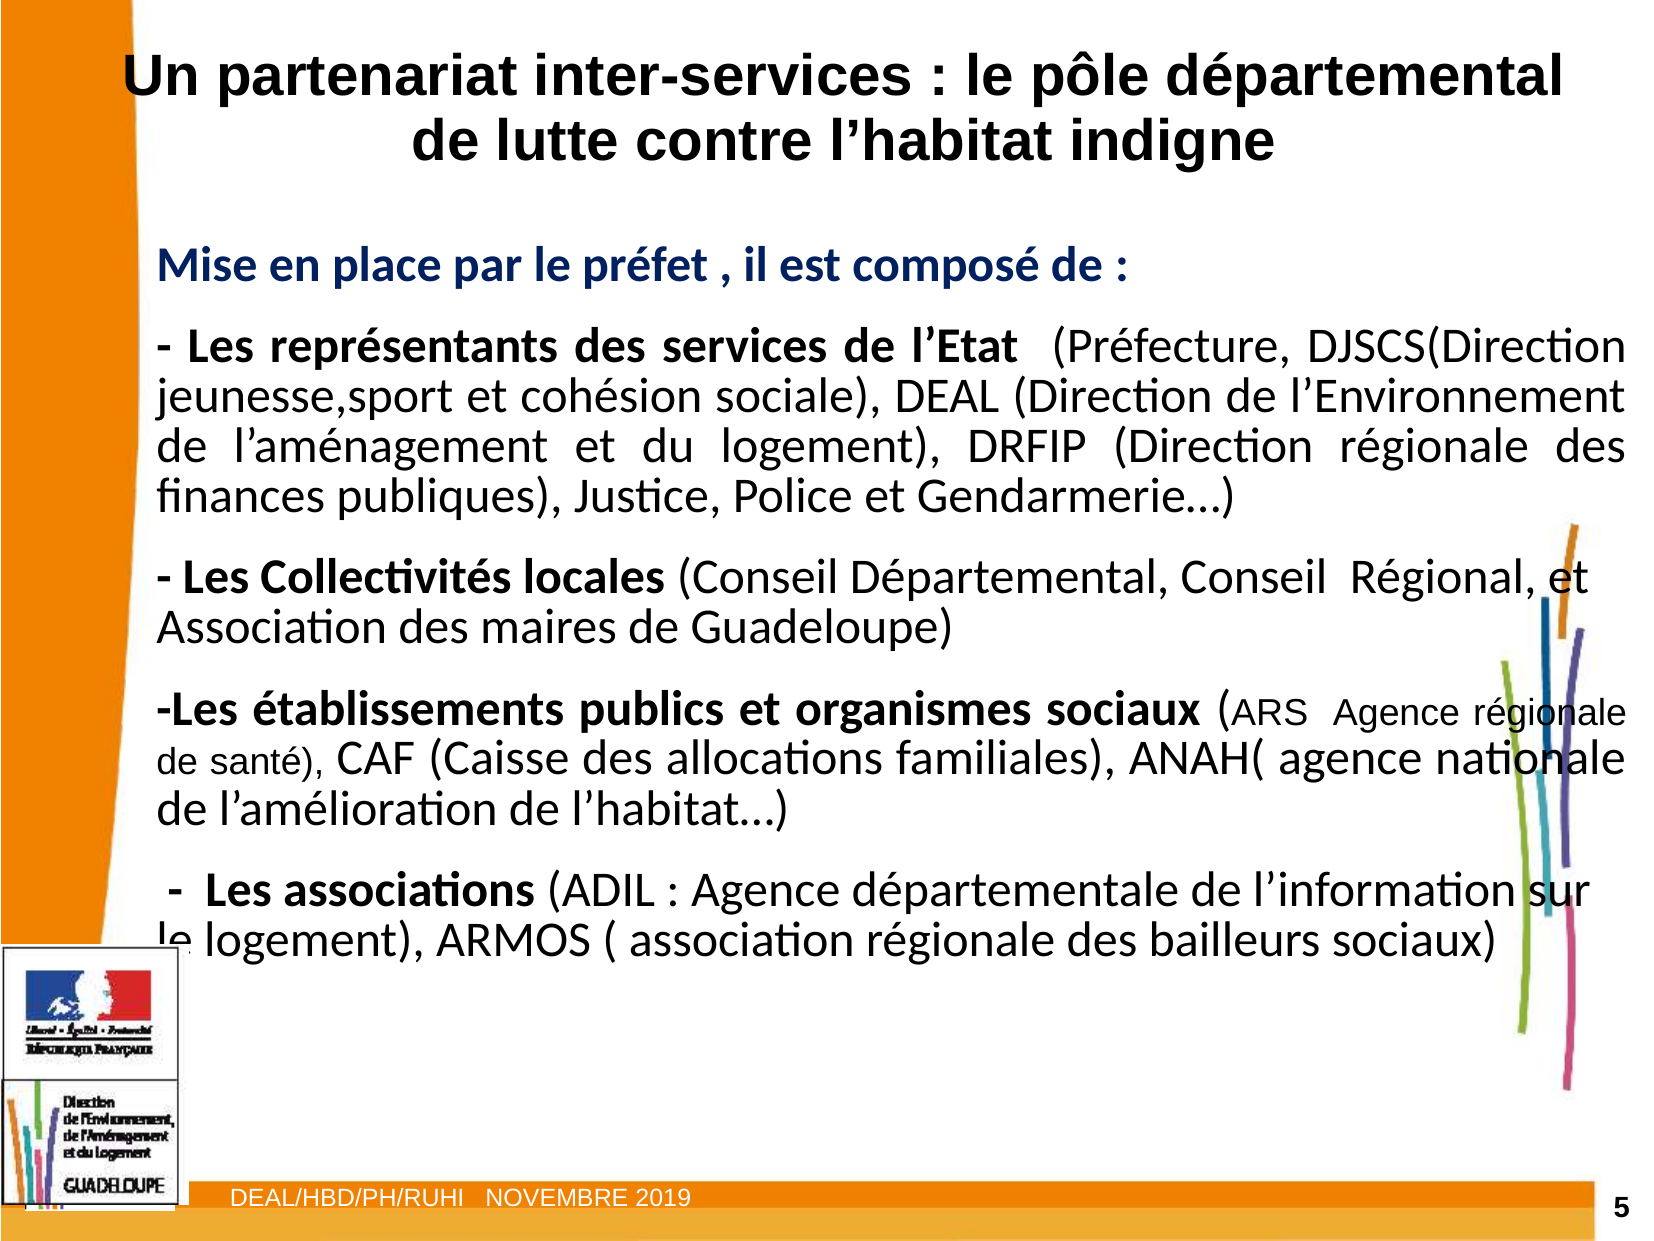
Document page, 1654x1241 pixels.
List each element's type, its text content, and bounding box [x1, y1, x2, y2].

text_box Mise en place par le préfet , il est composé de : - Les représentants des services de l’Etat (Préfecture, DJSCS(Direction jeunesse,sport et cohésion sociale), DEAL (Direction de l’Environnement de l’aménagement et du logement), DRFIP (Direction régionale des finances publiques), Justice, Police et Gendarmerie…) - Les Collectivités locales (Conseil Départemental, Conseil Régional, et Association des maires de Guadeloupe) -Les établissements publics et organismes sociaux (ARS Agence régionale de santé), CAF (Caisse des allocations familiales), ANAH( agence nationale de l’amélioration de l’habitat…) - Les associations (ADIL : Agence départementale de l’information sur le logement), ARMOS ( association régionale des bailleurs sociaux) [141, 236, 1642, 1241]
title Un partenariat inter-services : le pôle départemental de lutte contre l’habitat indigne [106, 3, 1583, 213]
picture [0, 0, 1654, 1241]
